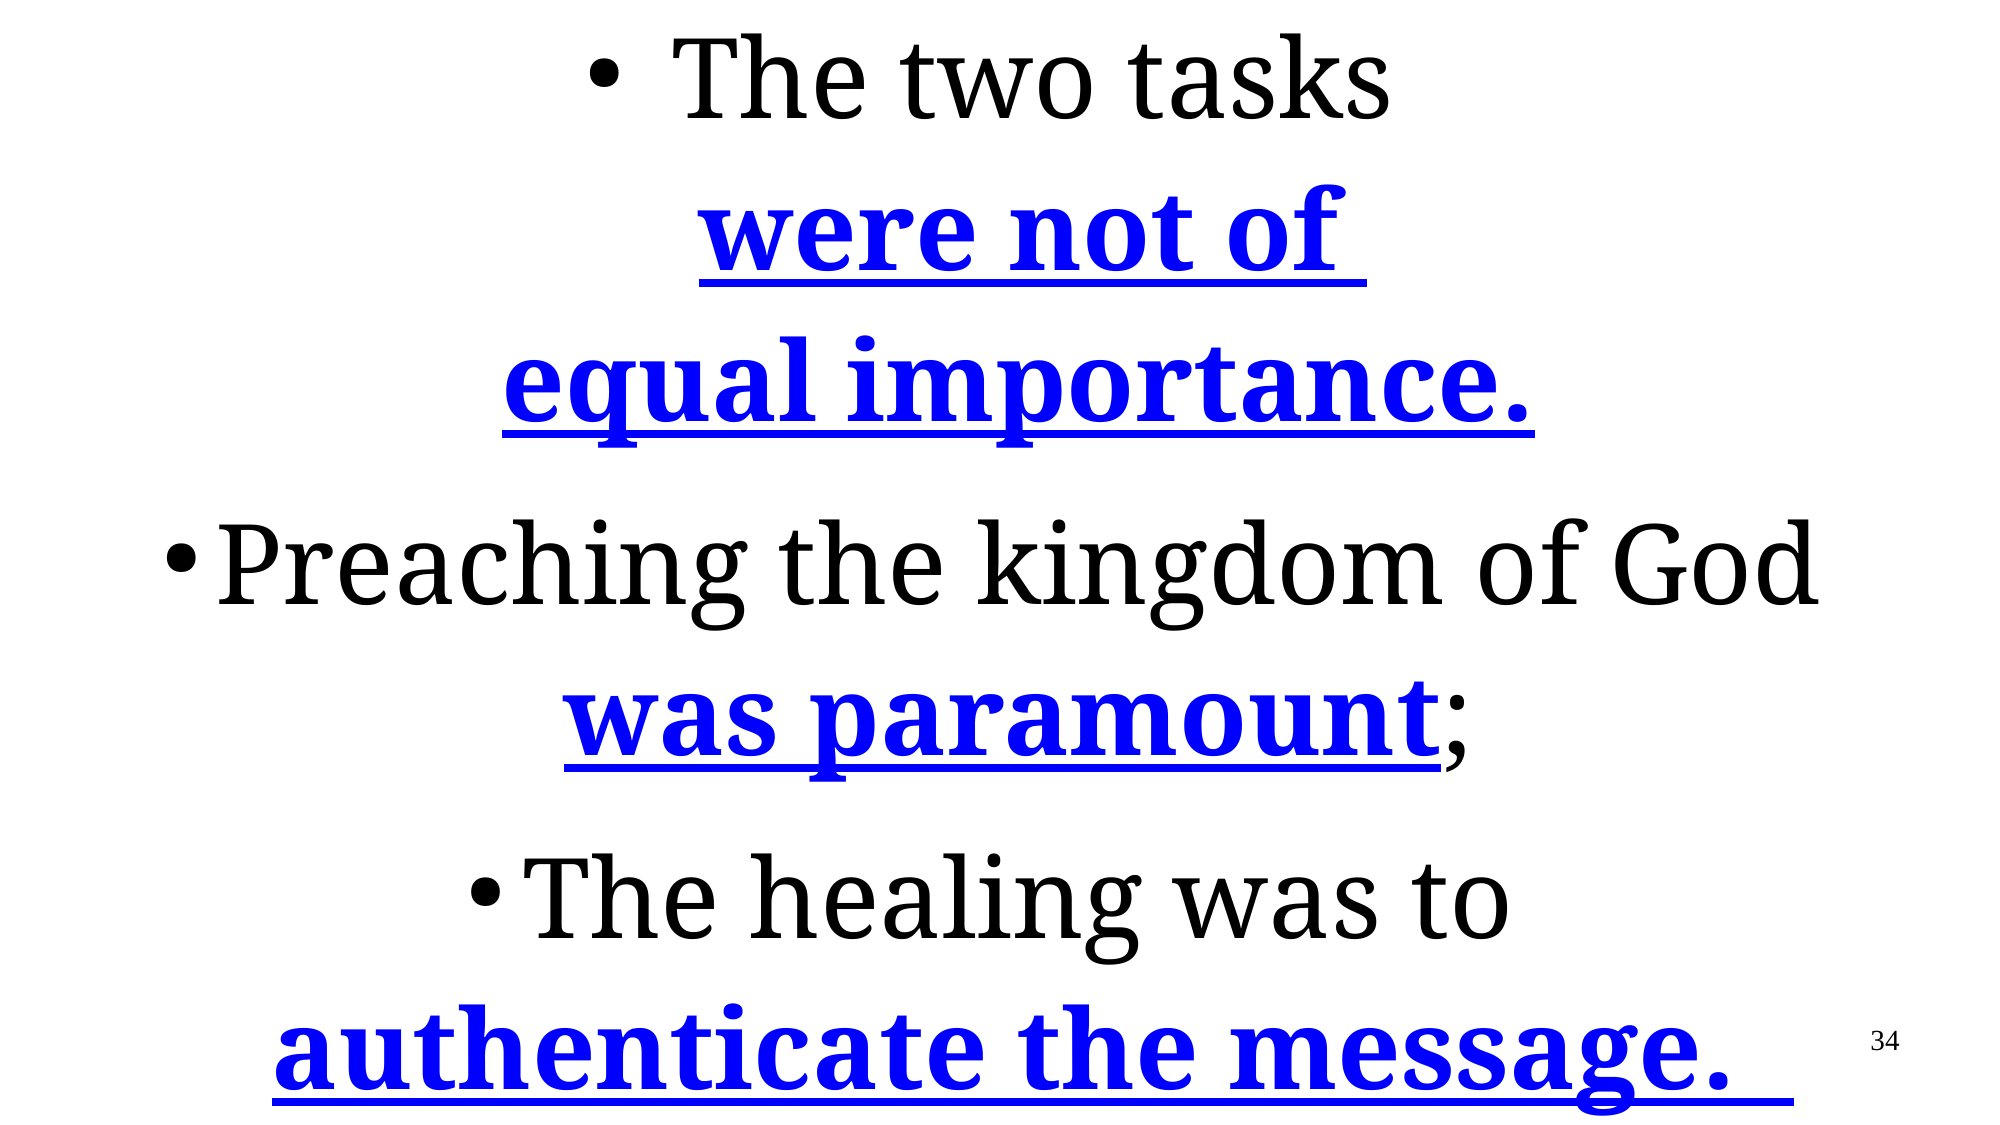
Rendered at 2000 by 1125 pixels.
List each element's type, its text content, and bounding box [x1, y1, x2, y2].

list The two tasks were not of equal importance. Preaching the kingdom of God was paramount; The healing was to authenticate the message. [0, 0, 1996, 1123]
